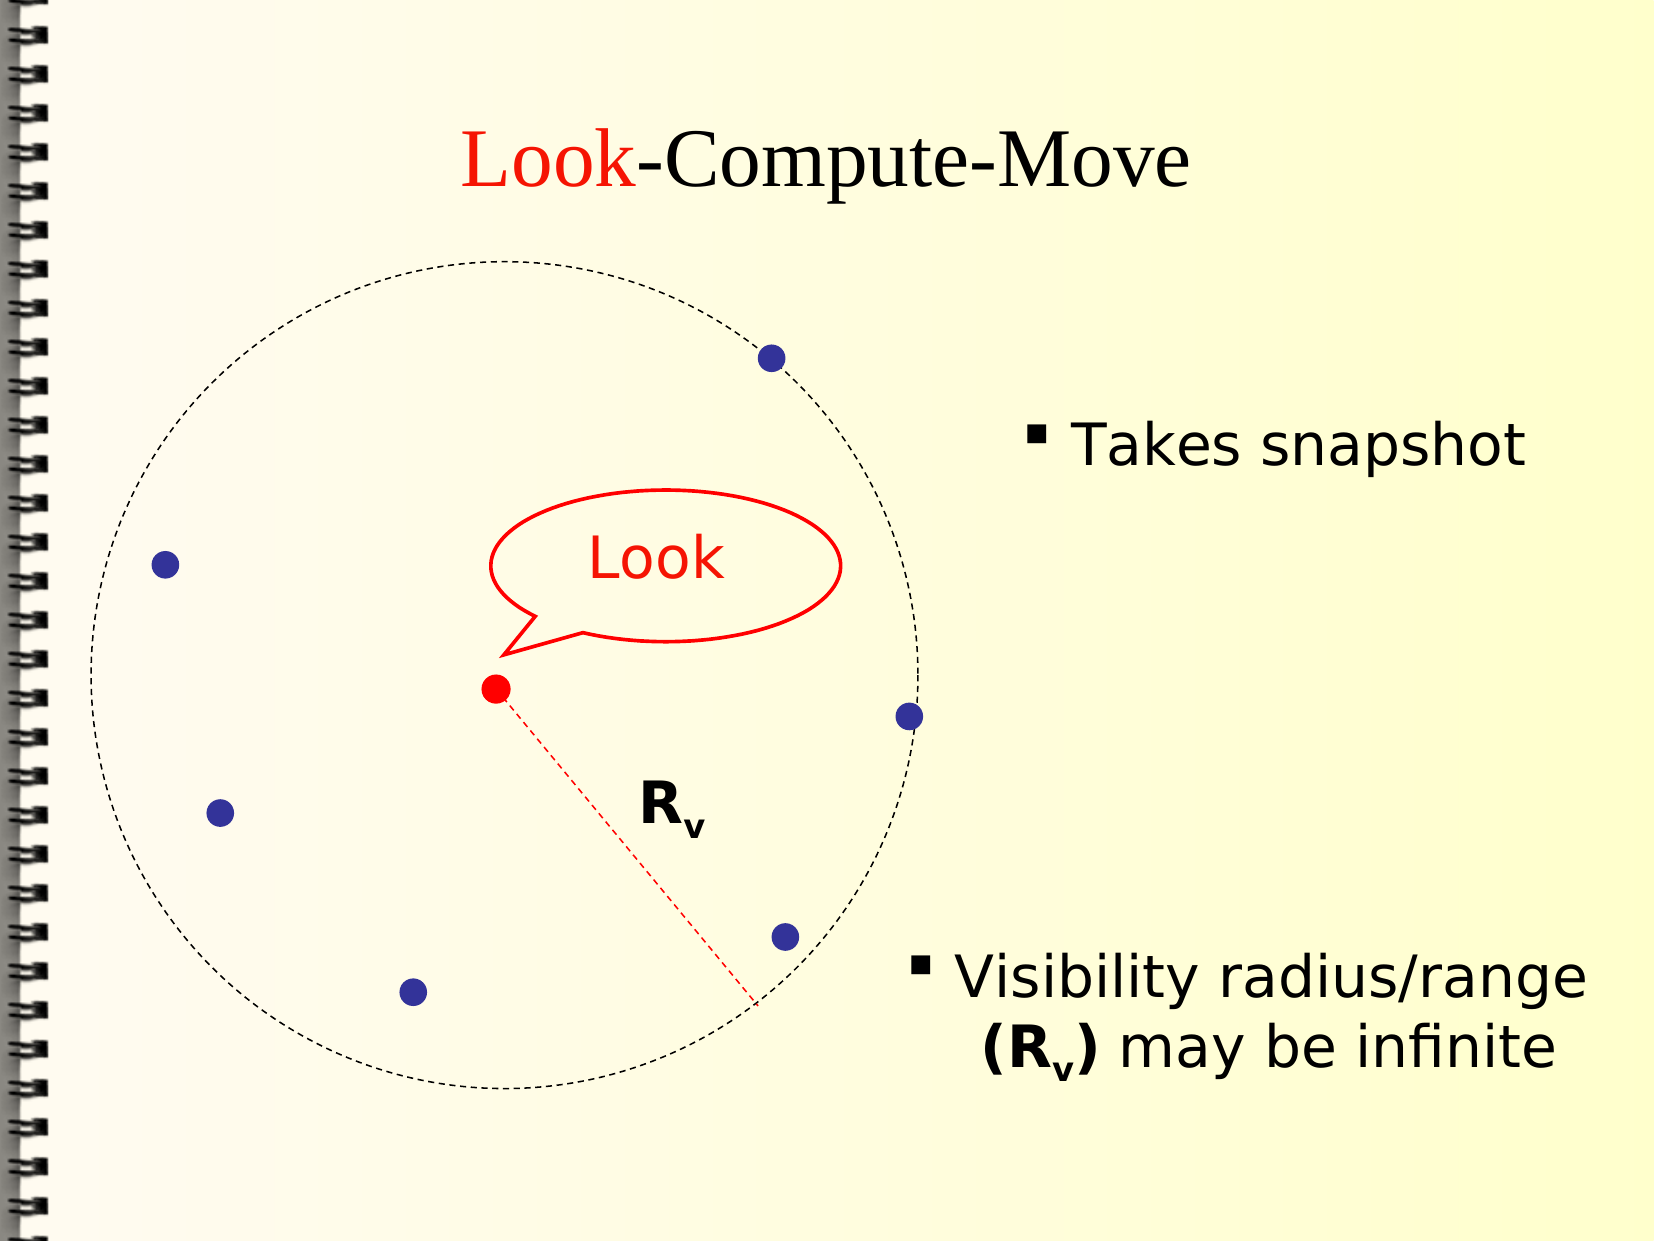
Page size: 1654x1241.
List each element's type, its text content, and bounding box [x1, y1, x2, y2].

picture [0, 0, 1654, 1241]
text_box [482, 675, 510, 703]
text_box Visibility radius/range (Rv) may be infinite [892, 931, 1623, 1097]
text_box [399, 978, 428, 1007]
text_box [757, 344, 786, 373]
text_box [895, 702, 924, 731]
text_box Look [490, 490, 841, 655]
text_box Takes snapshot [1008, 399, 1542, 485]
text_box [771, 923, 800, 951]
text_box [151, 550, 180, 579]
text_box Look-Compute-Move [82, 49, 1571, 257]
text_box Rv [623, 757, 721, 853]
text_box [206, 799, 235, 827]
